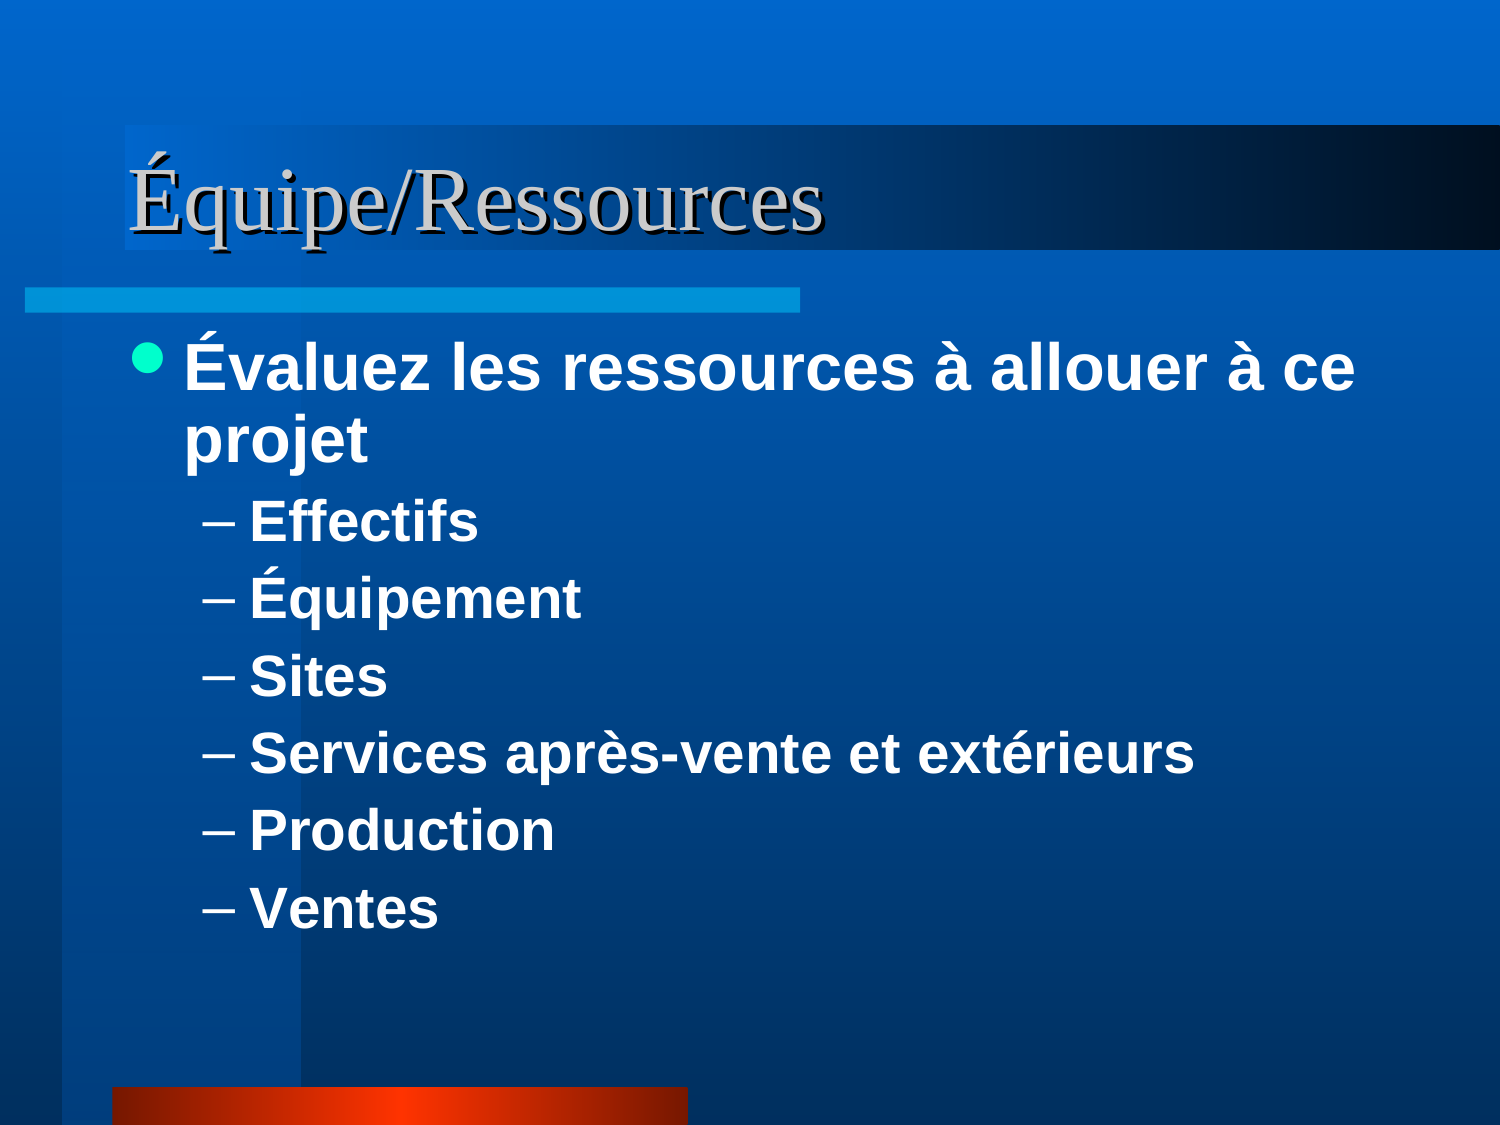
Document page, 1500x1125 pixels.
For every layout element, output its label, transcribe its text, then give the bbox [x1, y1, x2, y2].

title Équipe/Ressources [112, 99, 1388, 288]
list Évaluez les ressources à allouer à ce projet Effectifs Équipement Sites Services après-vente et extérieurs Production Ventes [112, 324, 1388, 1000]
